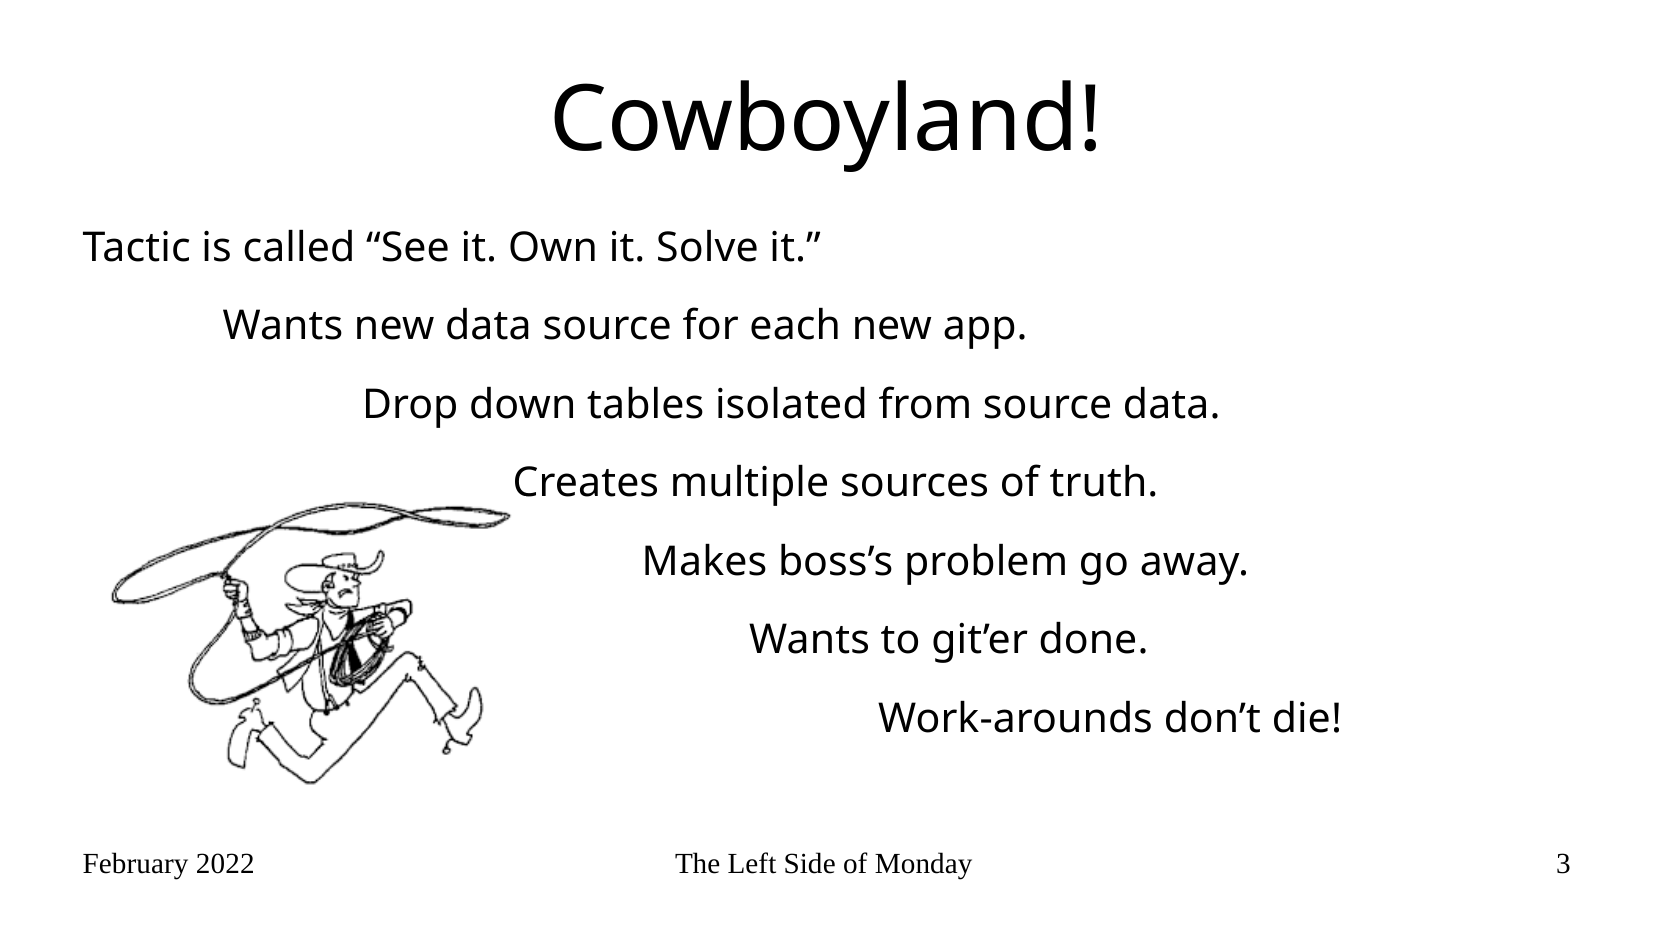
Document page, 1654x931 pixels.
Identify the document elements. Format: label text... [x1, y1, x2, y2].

title Cowboyland! [82, 37, 1571, 193]
list Tactic is called “See it. Own it. Solve it.” Wants new data source for each new app. Drop down tables isolated from source data. Creates multiple sources of truth. Makes boss’s problem go away. Wants to git’er done. Work-arounds don’t die! [82, 217, 1571, 758]
picture [106, 496, 526, 791]
